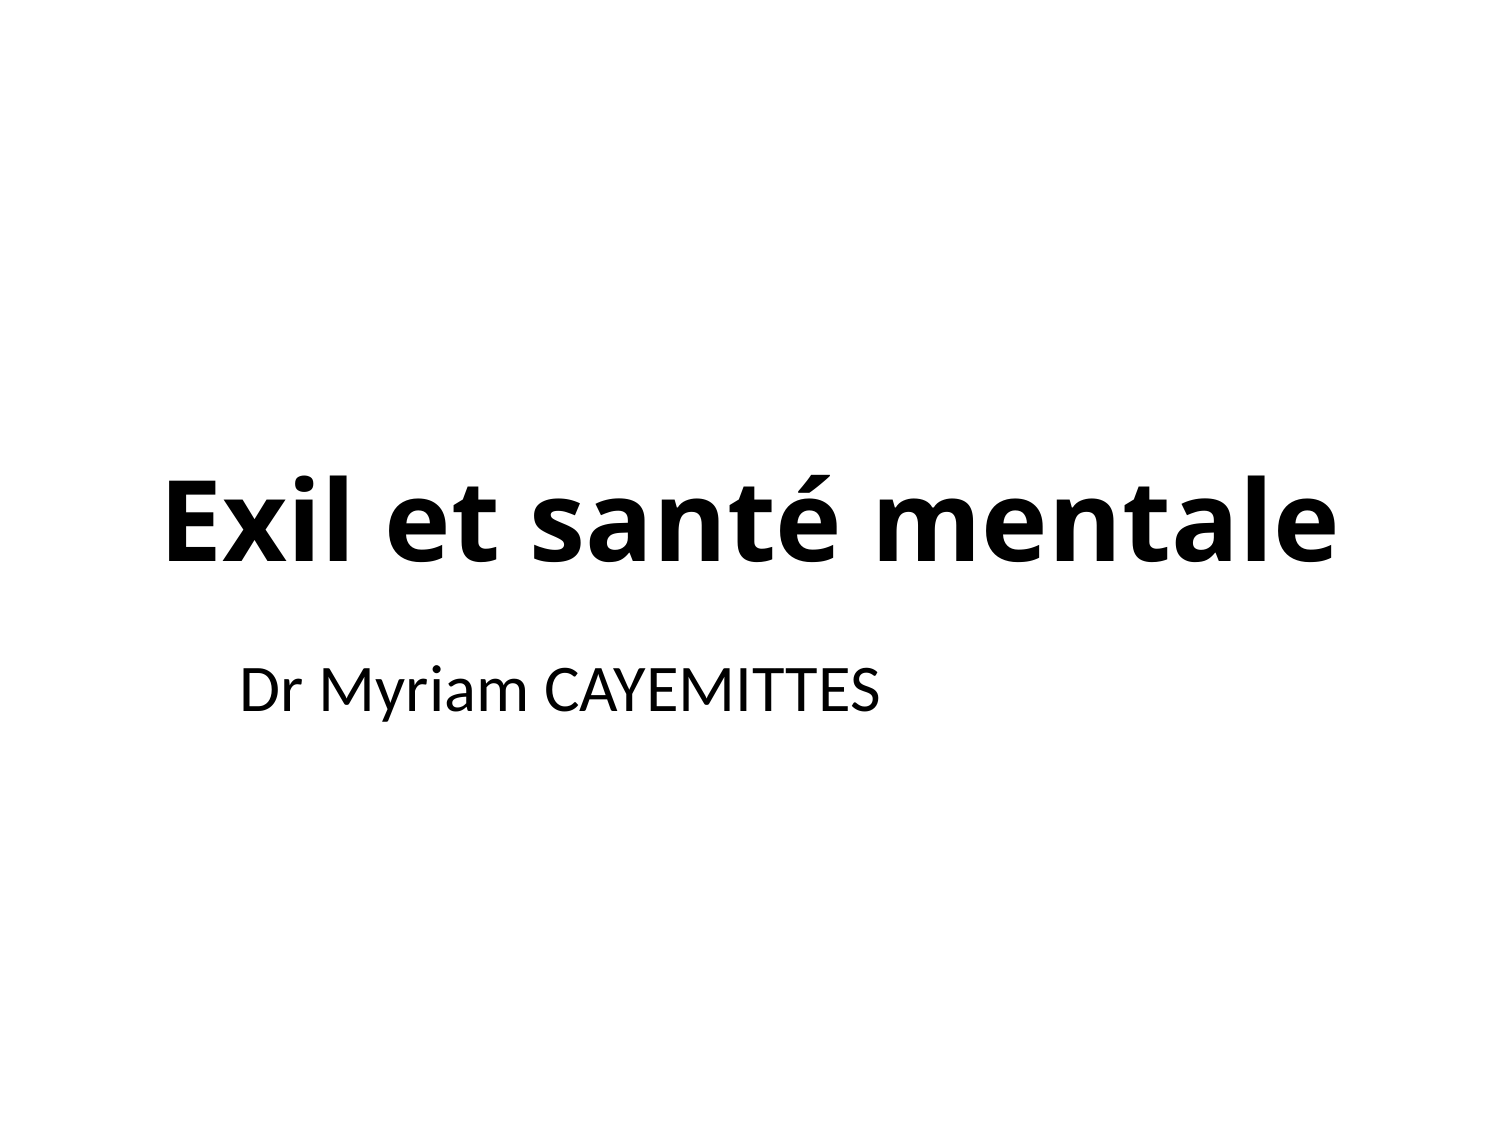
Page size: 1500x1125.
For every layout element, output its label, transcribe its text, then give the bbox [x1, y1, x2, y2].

title Exil et santé mentale [112, 441, 1388, 683]
list Dr Myriam CAYEMITTES [225, 637, 1275, 925]
